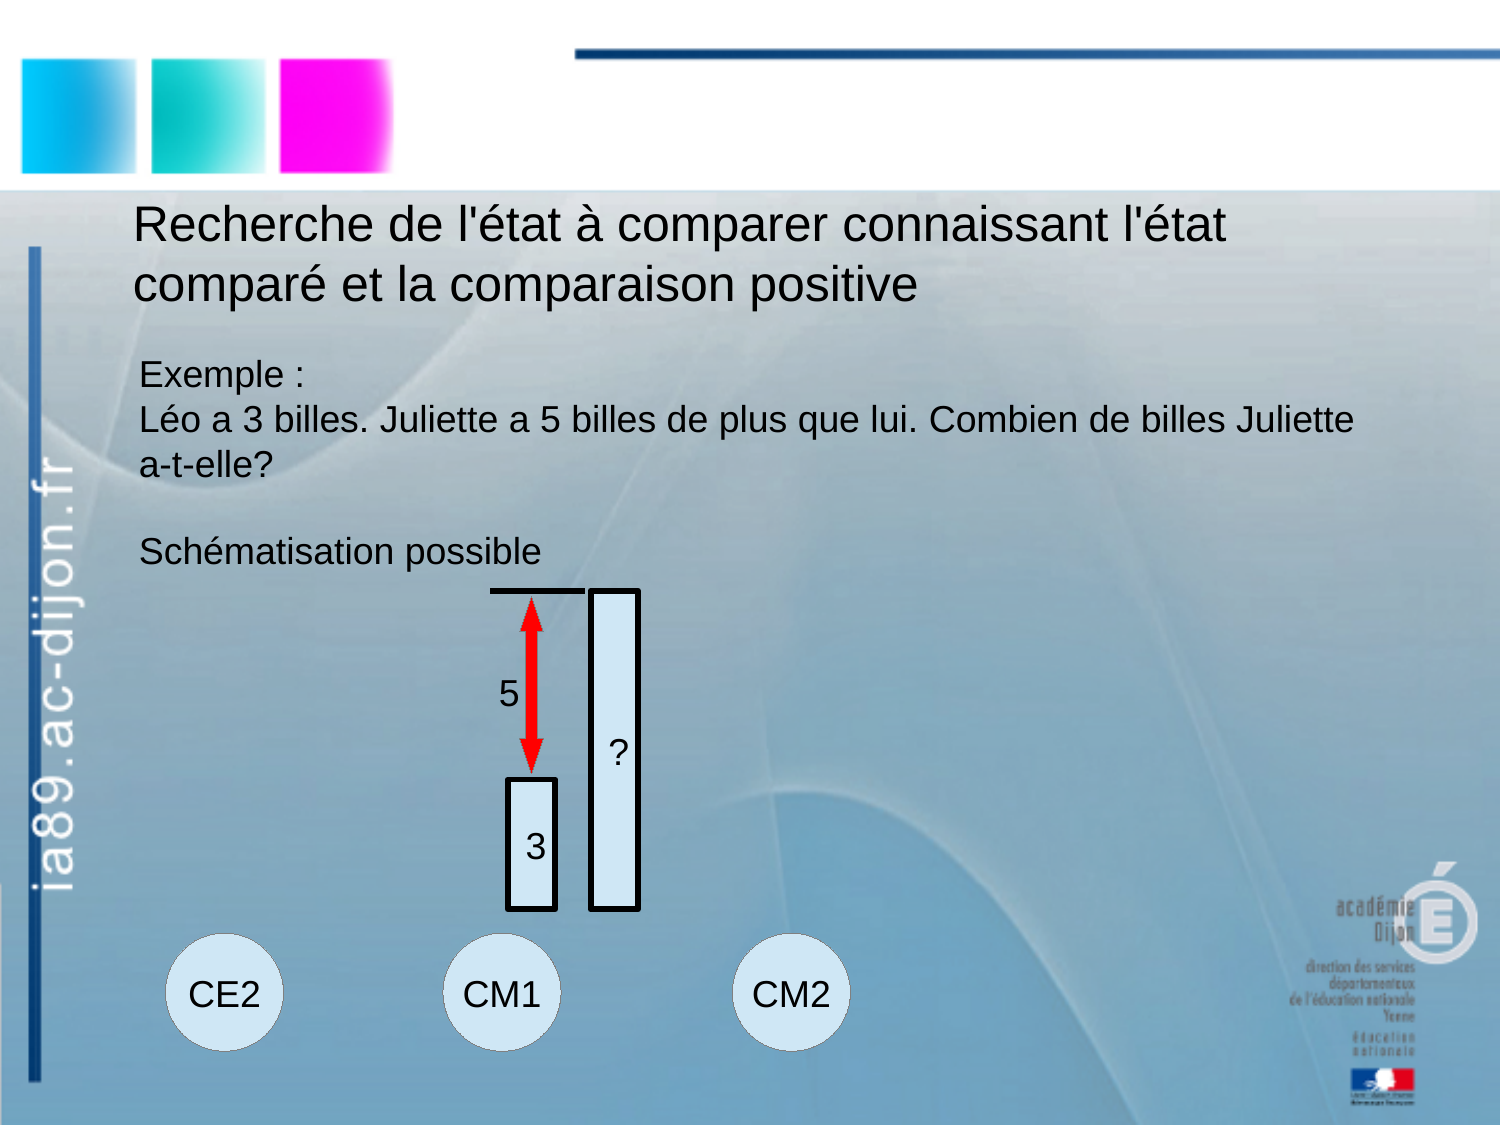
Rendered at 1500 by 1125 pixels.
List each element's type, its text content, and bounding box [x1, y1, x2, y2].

text_box [519, 596, 544, 774]
text_box CM1 [442, 933, 562, 1052]
text_box 3 [507, 779, 556, 910]
text_box CE2 [165, 933, 284, 1052]
picture [0, 0, 1500, 1125]
text_box ? [590, 590, 638, 910]
text_box CM2 [732, 933, 851, 1052]
text_box Schématisation possible [123, 519, 1412, 591]
text_box Exemple : Léo a 3 billes. Juliette a 5 billes de plus que lui. Combien de billes Juliette a-t-elle? [124, 342, 1412, 493]
text_box 5 [484, 661, 532, 722]
text_box Recherche de l'état à comparer connaissant l'état comparé et la comparaison positive [118, 184, 1439, 319]
